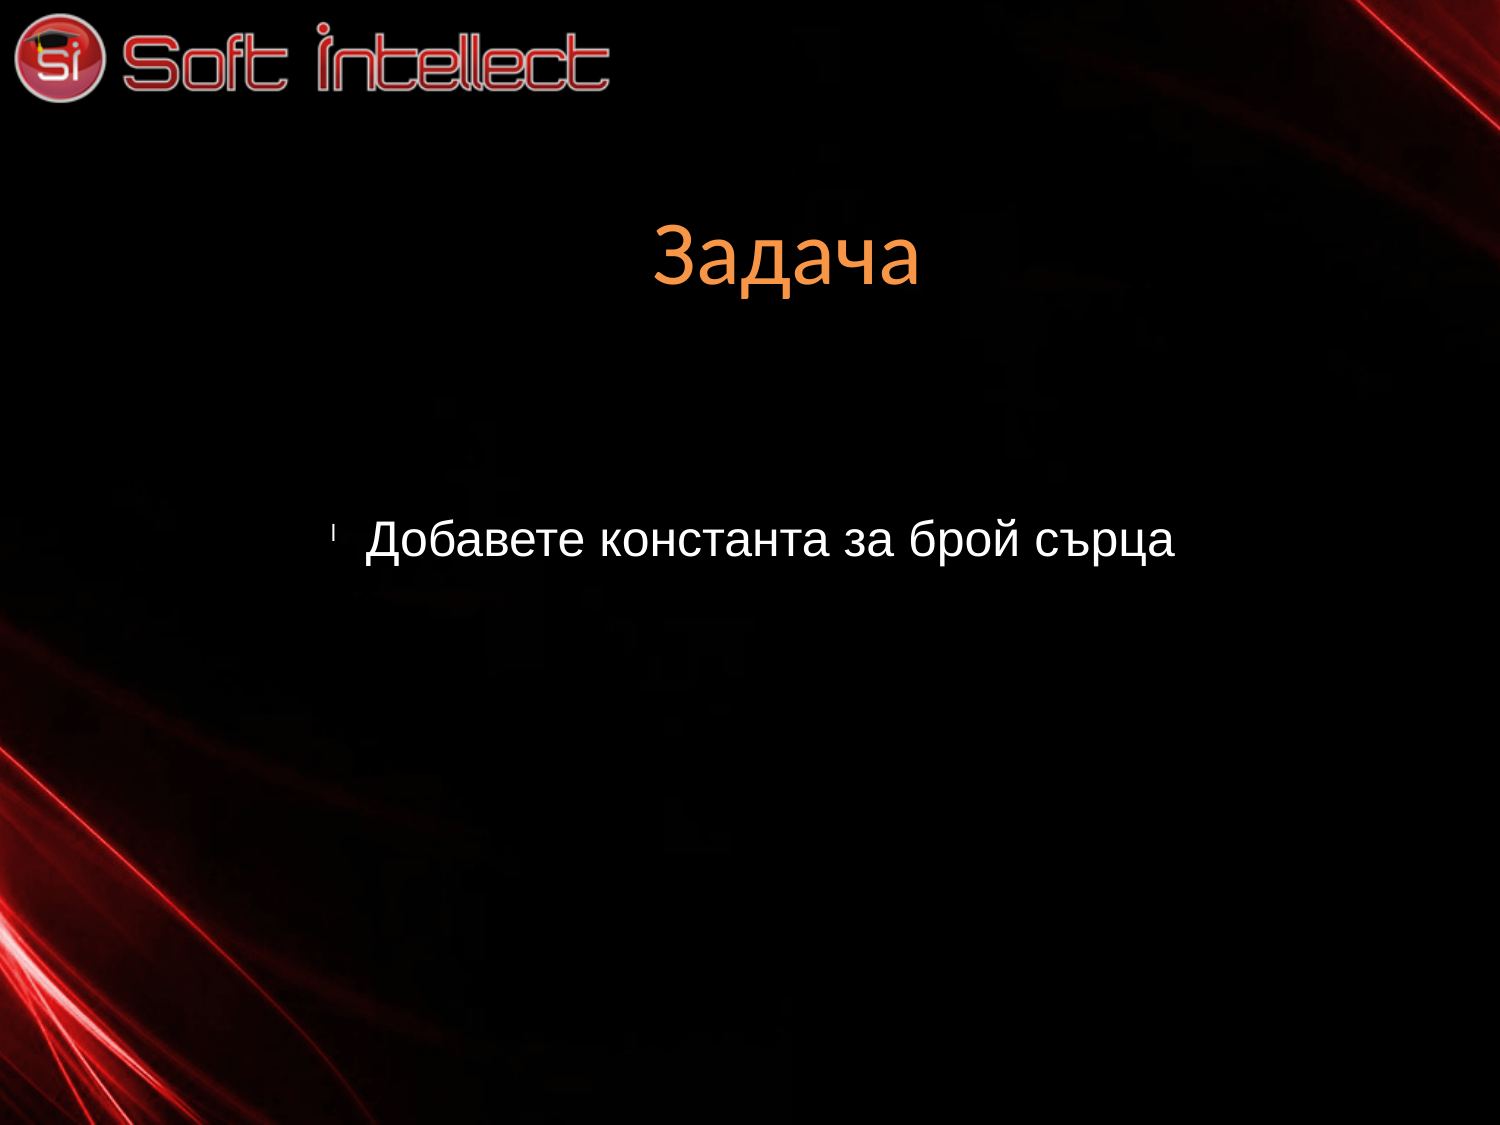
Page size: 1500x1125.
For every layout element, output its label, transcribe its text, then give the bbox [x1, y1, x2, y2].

text_box Добавете константа за брой сърца [315, 498, 1500, 1125]
text_box Задача [150, 127, 1425, 368]
picture [0, 0, 1500, 1125]
